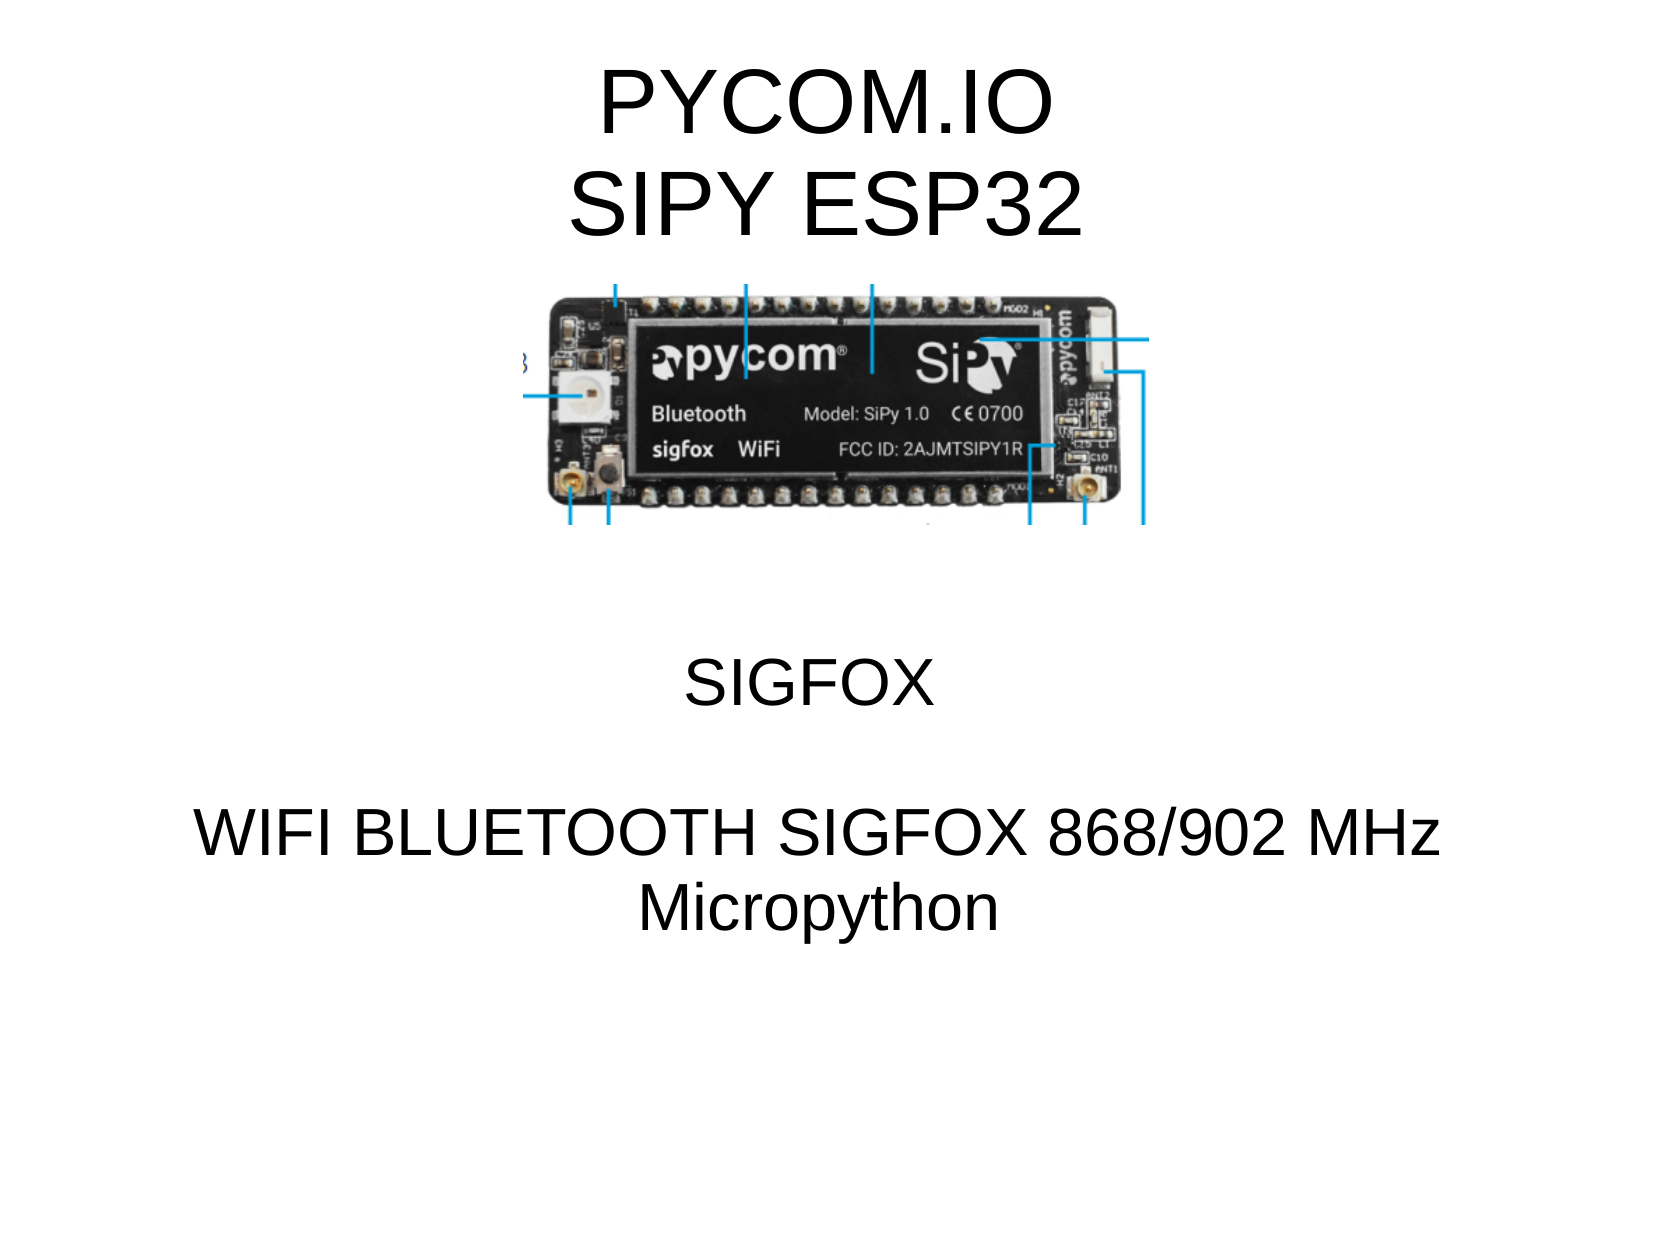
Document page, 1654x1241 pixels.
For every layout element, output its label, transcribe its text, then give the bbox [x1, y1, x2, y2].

subtitle SIGFOX WIFI BLUETOOTH SIGFOX 868/902 MHz Micropython [75, 510, 1564, 1230]
picture [523, 284, 1149, 526]
title PYCOM.IO SIPY ESP32 [82, 49, 1571, 257]
